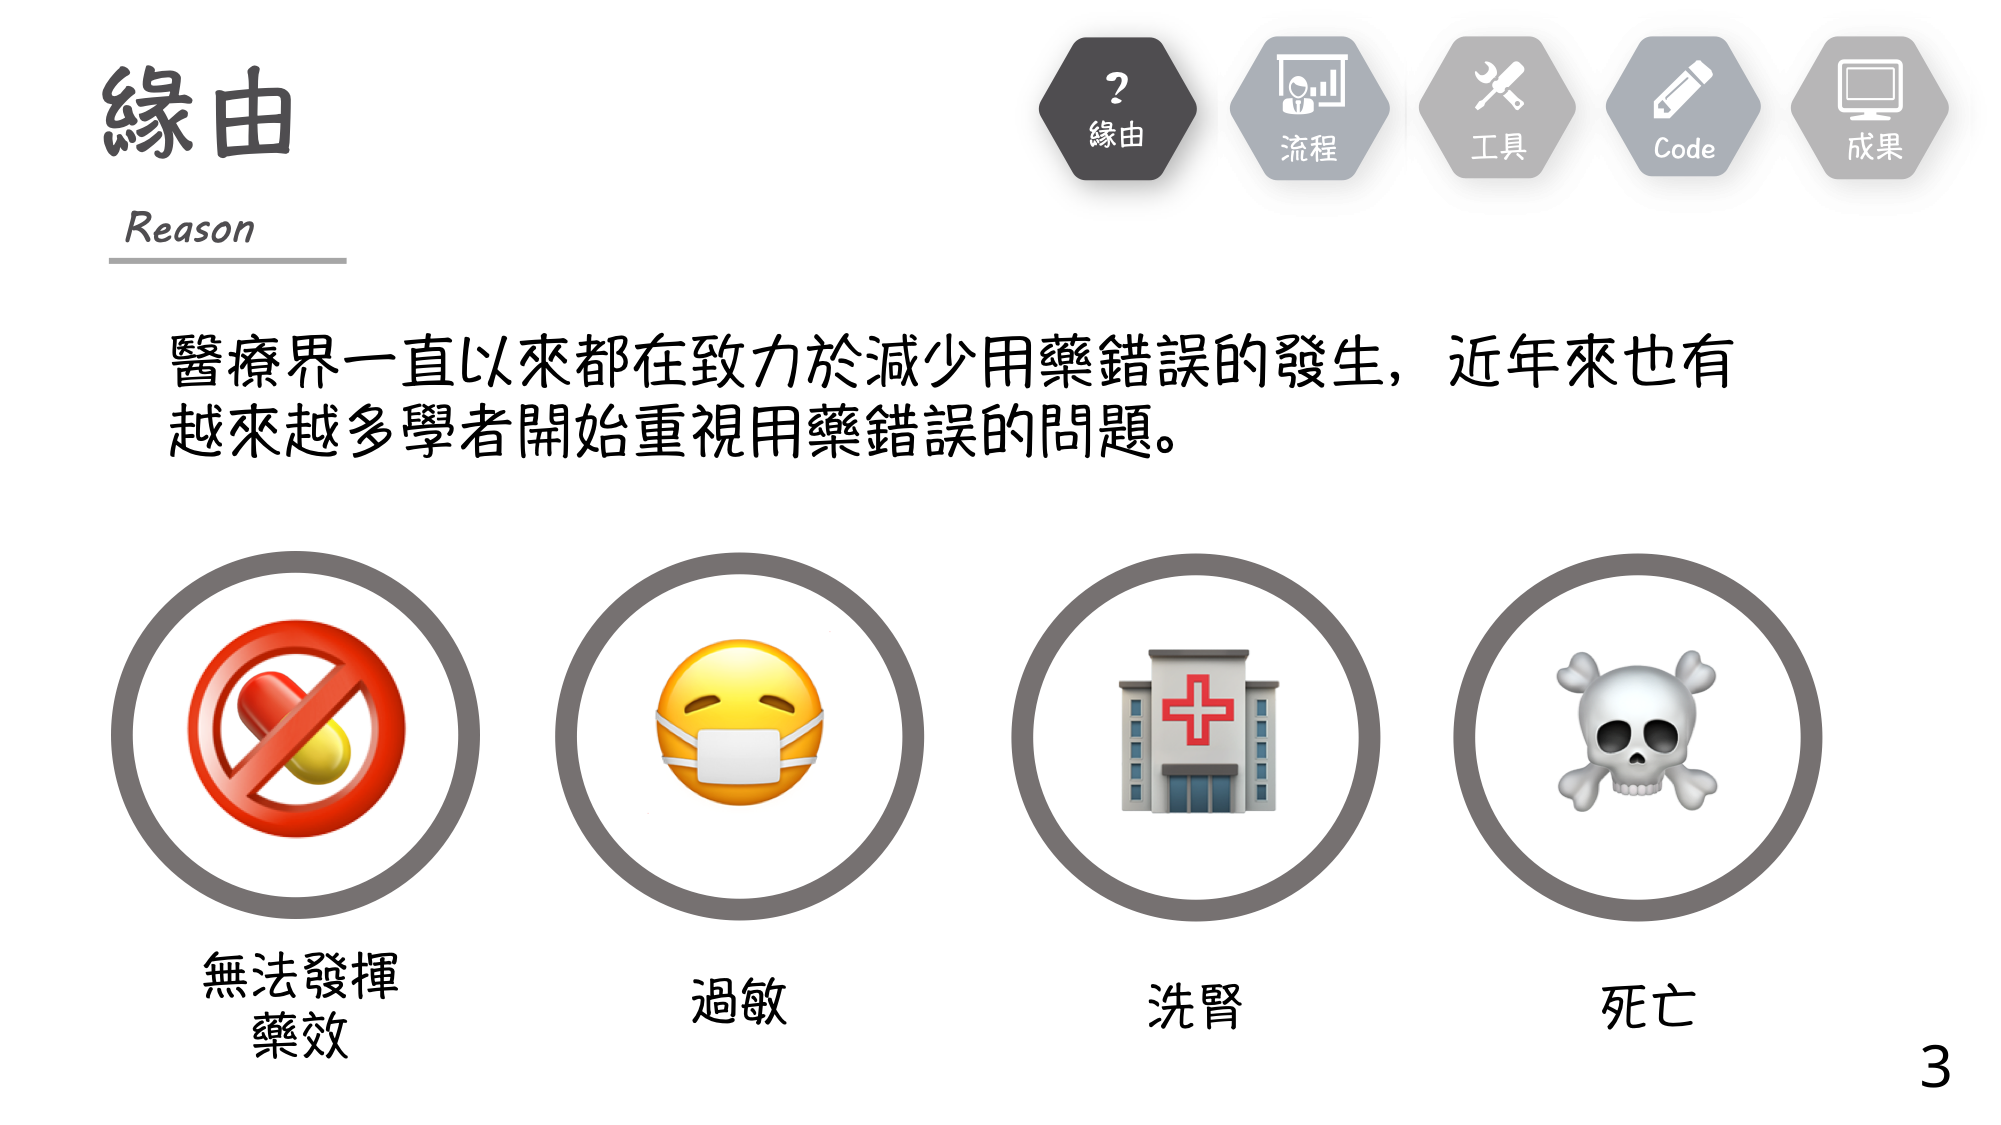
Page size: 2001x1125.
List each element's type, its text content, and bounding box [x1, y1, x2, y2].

picture [0, 25, 371, 283]
picture [1002, 0, 1999, 234]
text_box 3 [1904, 1021, 1971, 1108]
picture [1453, 553, 1823, 1071]
picture [109, 312, 1809, 1100]
picture [1011, 553, 1383, 1071]
